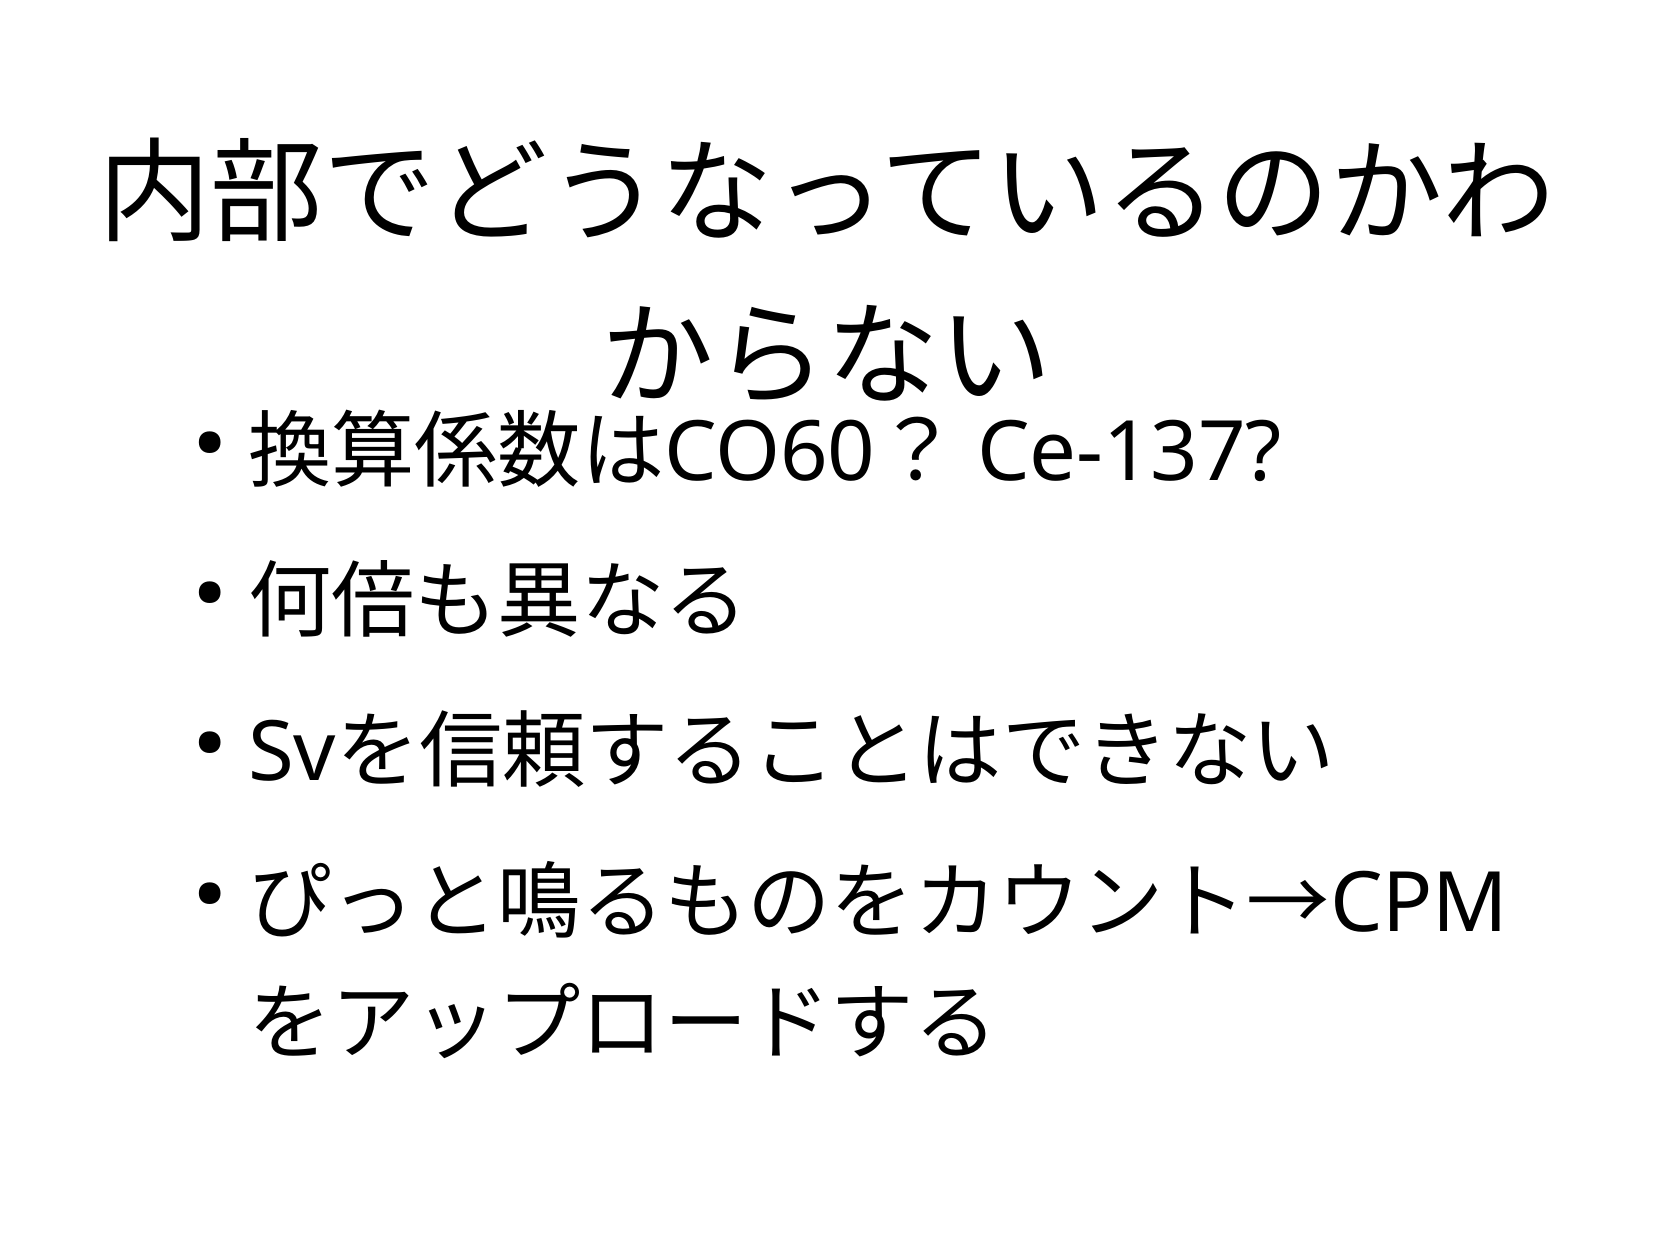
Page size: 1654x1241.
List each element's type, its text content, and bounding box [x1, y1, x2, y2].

list 換算係数はCO60？ Ce-137? 何倍も異なる Svを信頼することはできない ぴっと鳴るものをカウント→CPMをアップロードする [177, 383, 1571, 1203]
title 内部でどうなっているのかわからない [82, 127, 1571, 403]
